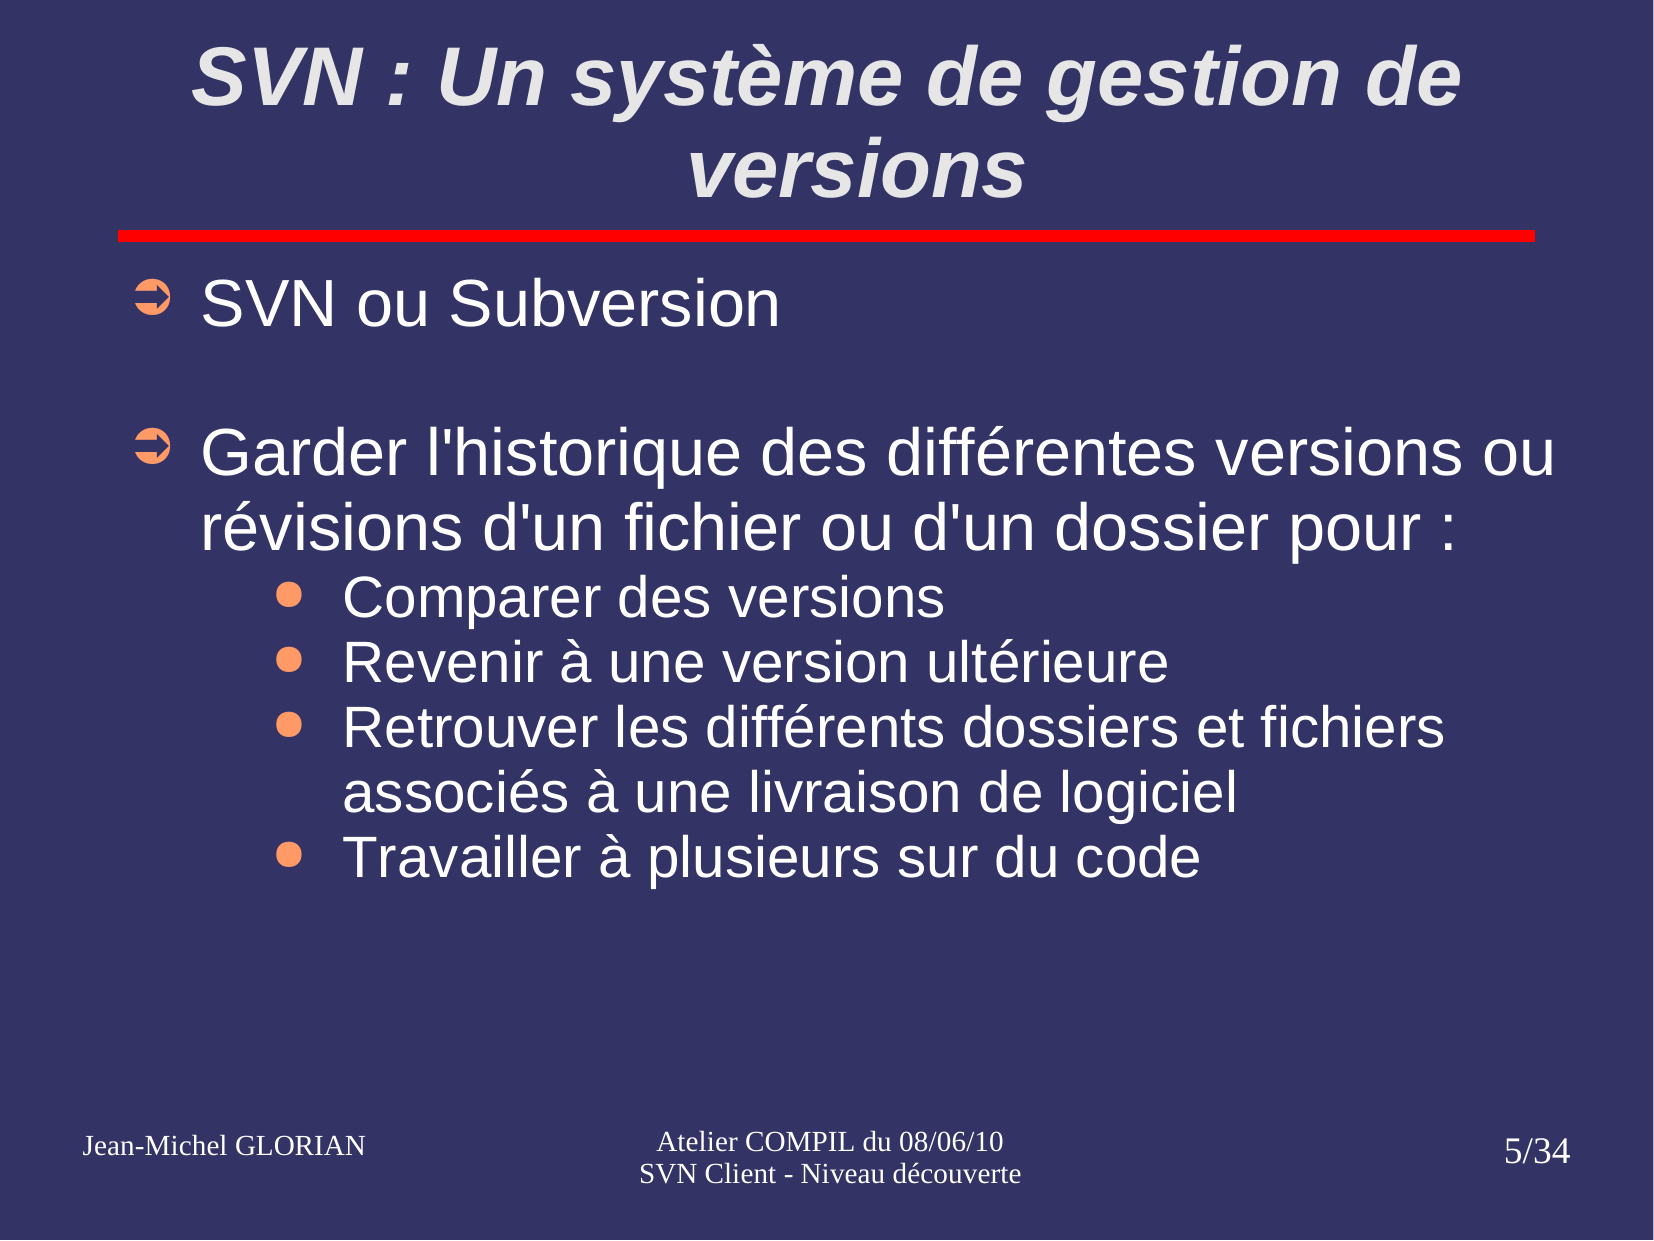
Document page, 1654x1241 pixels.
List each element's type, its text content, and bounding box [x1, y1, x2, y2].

title SVN : Un système de gestion de versions [121, 19, 1534, 227]
list SVN ou Subversion Garder l'historique des différentes versions ou révisions d'un fichier ou d'un dossier pour : Comparer des versions Revenir à une version ultérieure Retrouver les différents dossiers et fichiers associés à une livraison de logiciel Travailler à plusieurs sur du code [118, 265, 1565, 1068]
